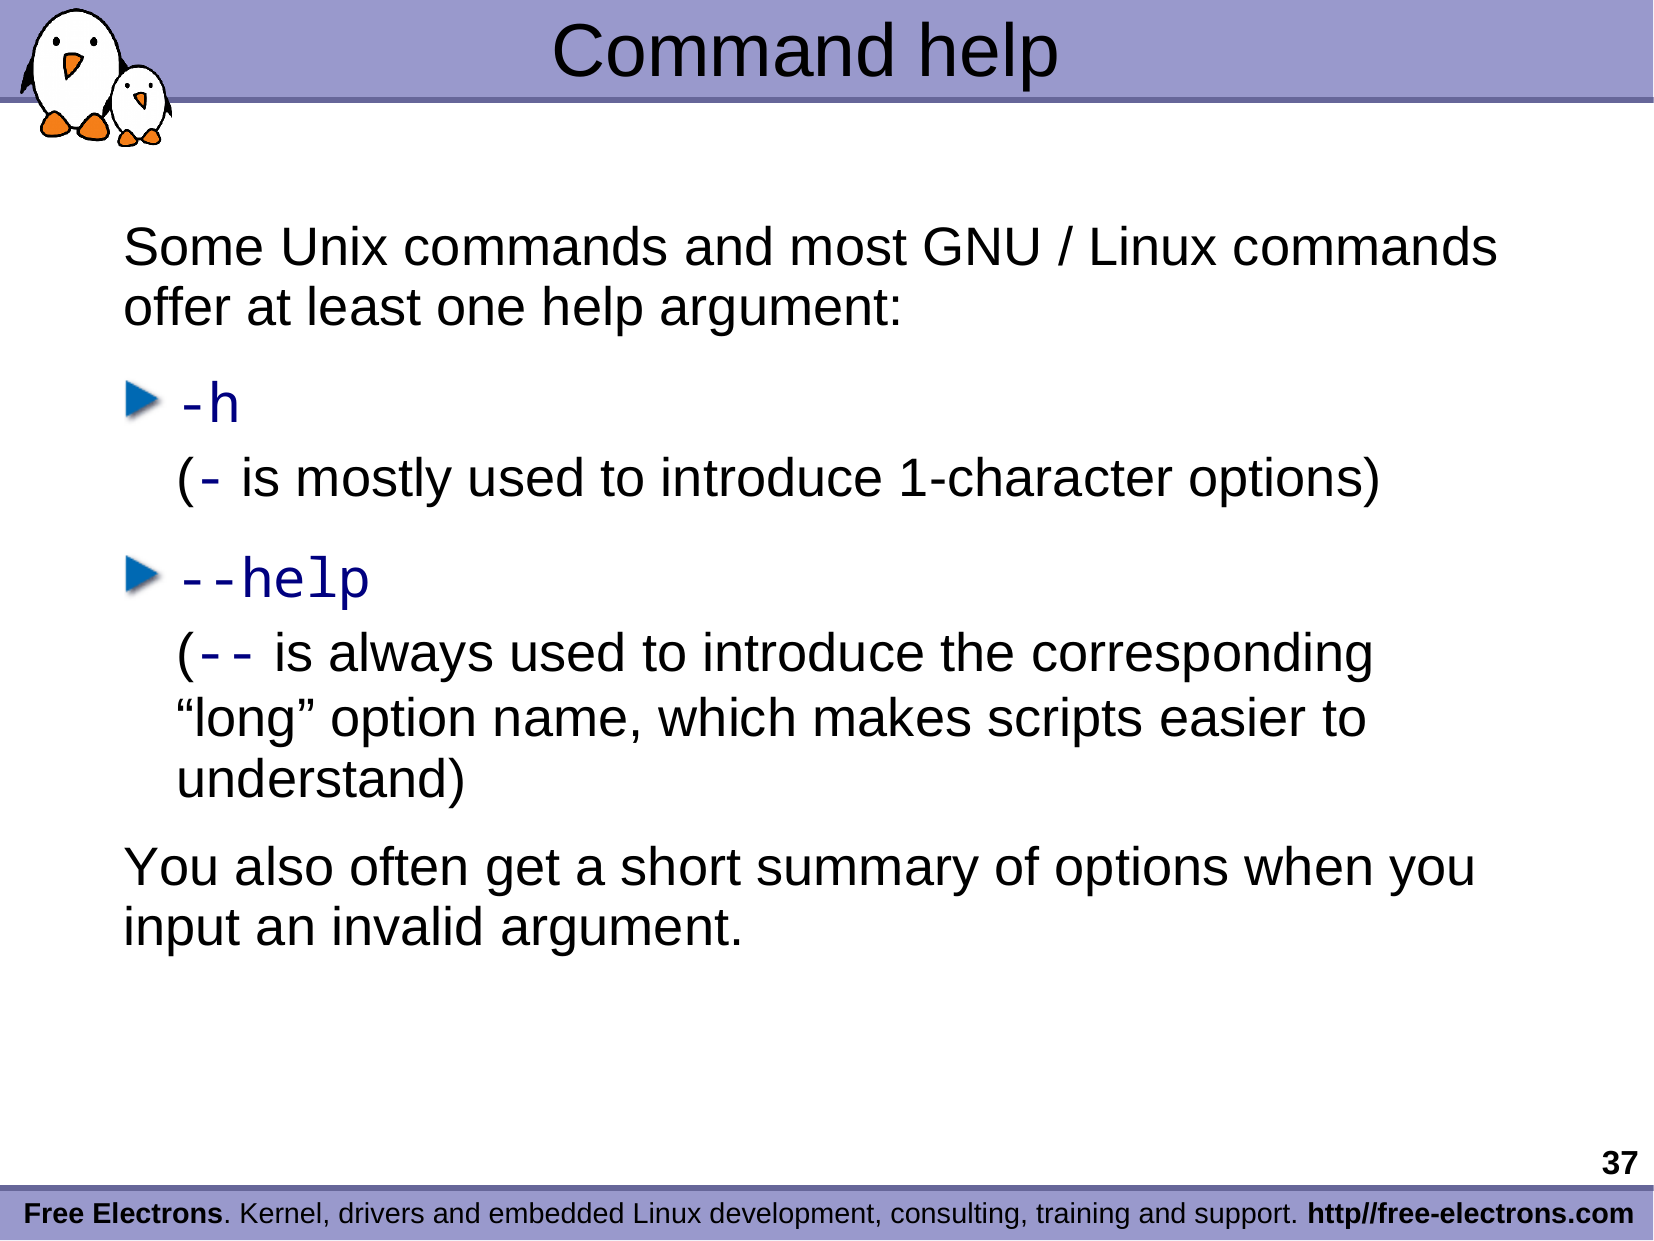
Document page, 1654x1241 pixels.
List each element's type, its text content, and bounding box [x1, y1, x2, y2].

list Some Unix commands and most GNU / Linux commands offer at least one help argument: -h (- is mostly used to introduce 1-character options) --help (-- is always used to introduce the corresponding “long” option name, which makes scripts easier to understand) You also often get a short summary of options when you input an invalid argument. [105, 216, 1518, 1066]
title Command help [60, 0, 1551, 101]
picture [20, 8, 172, 147]
